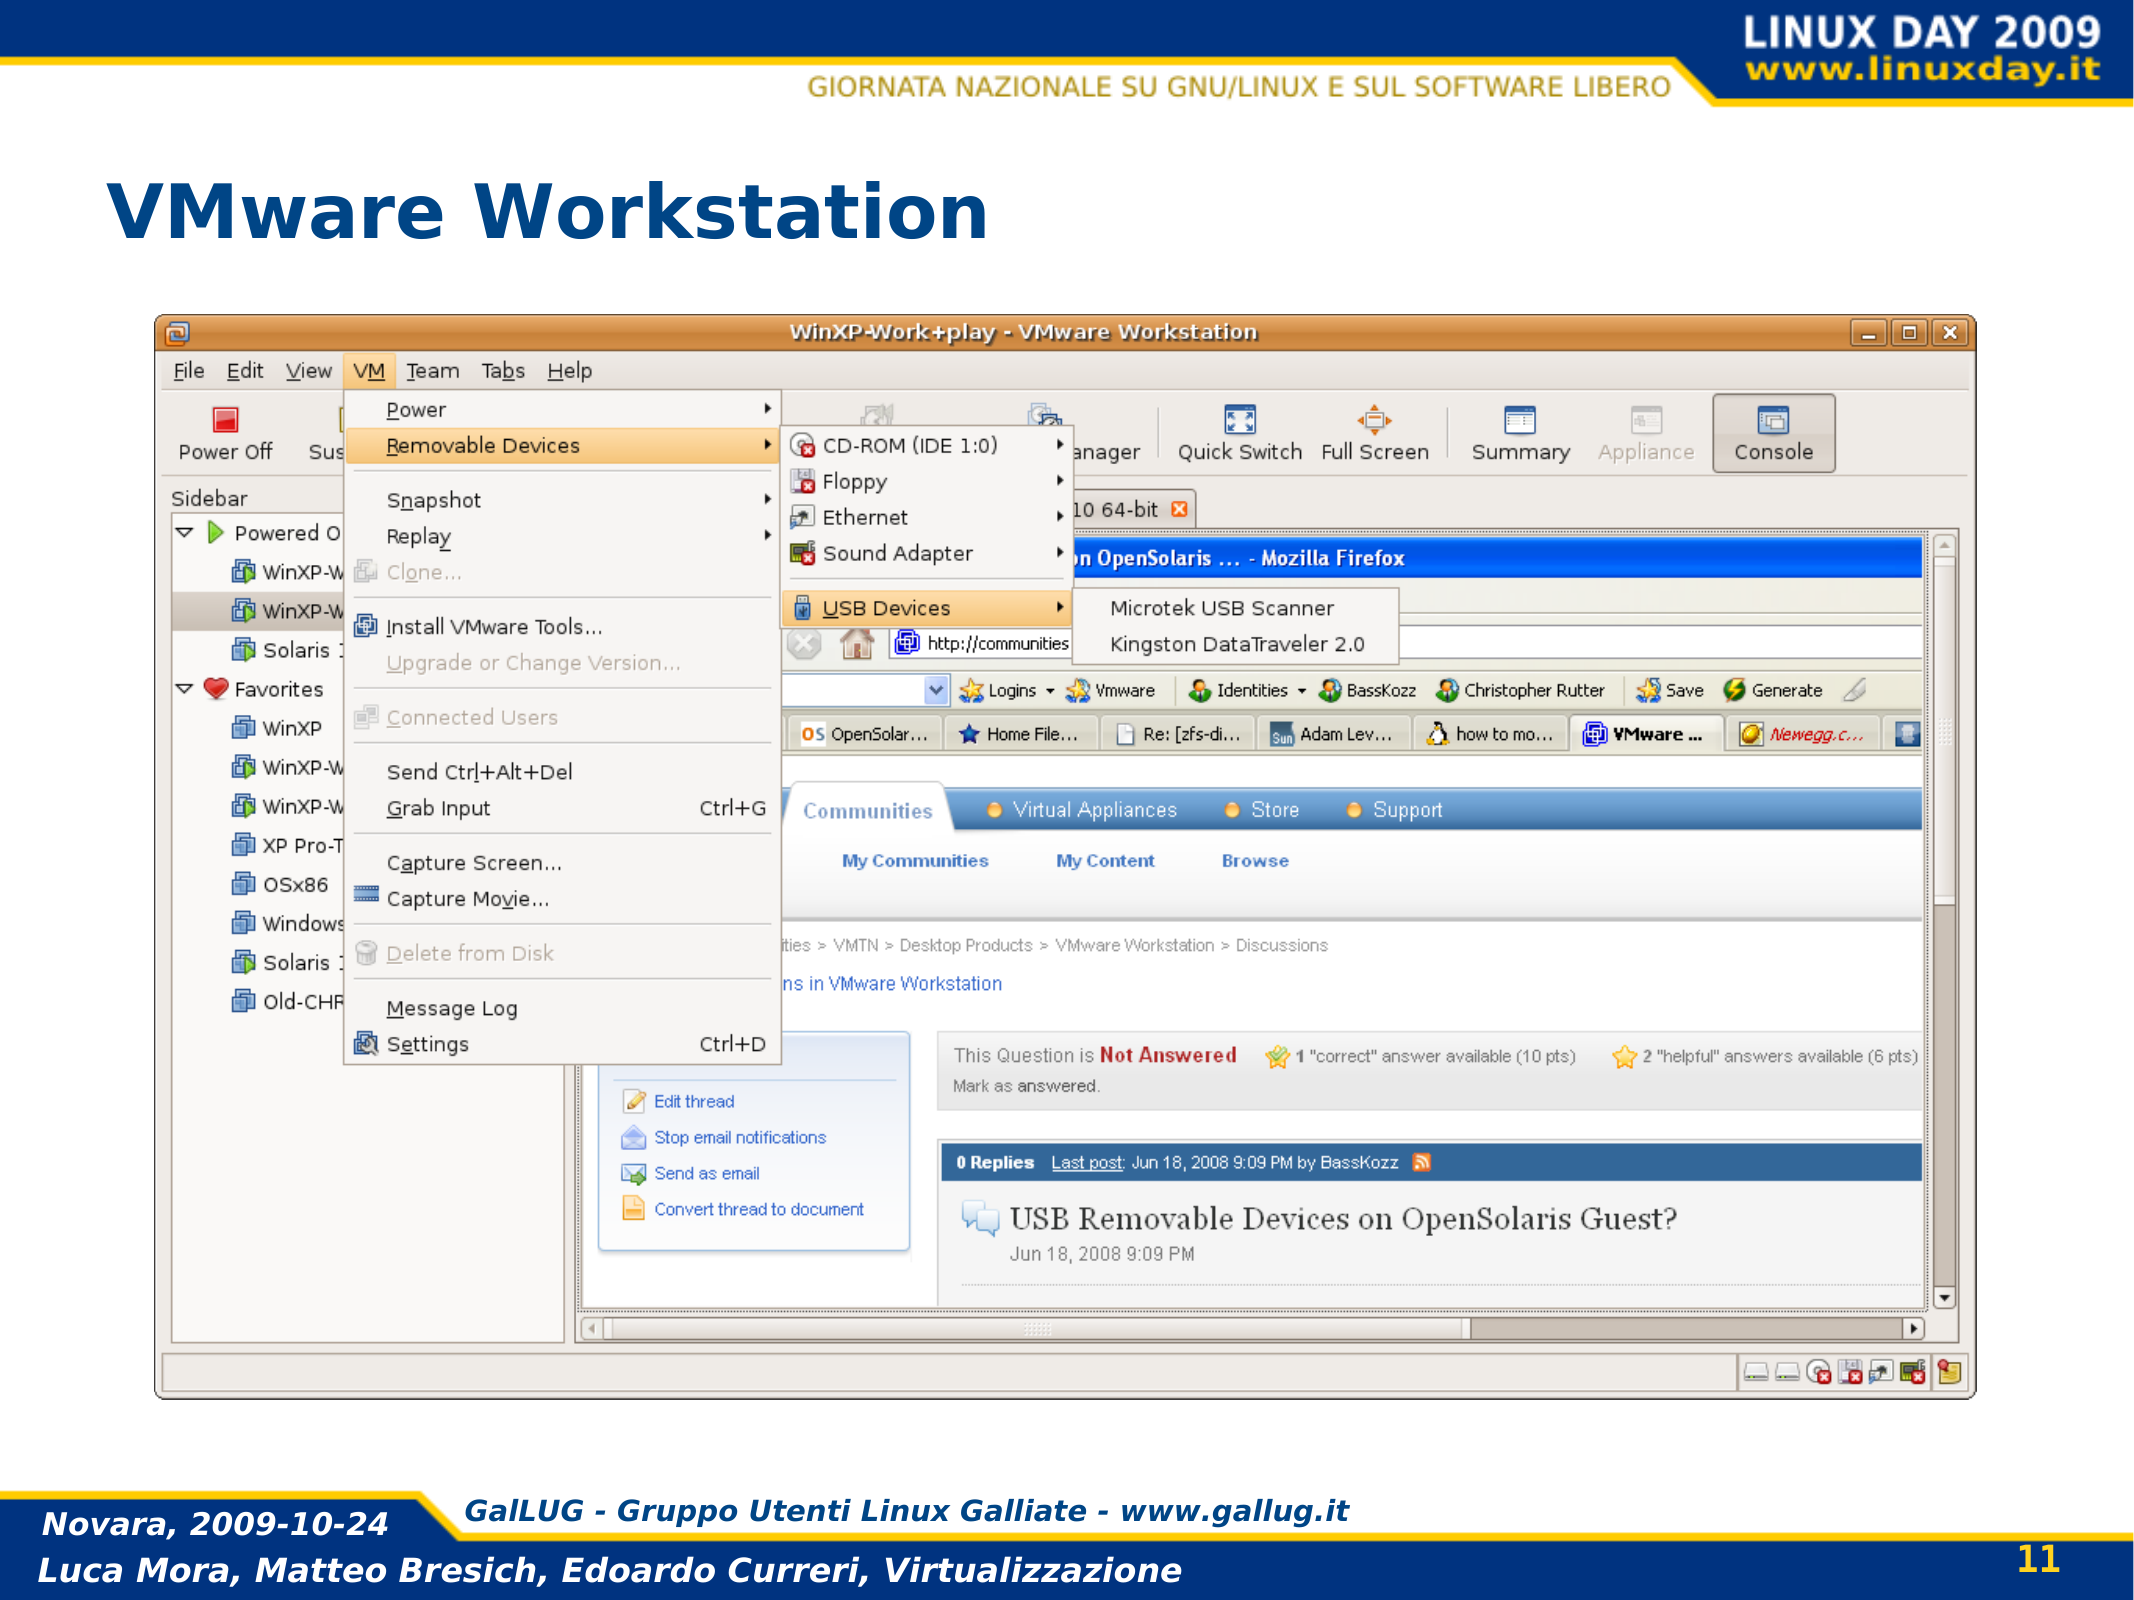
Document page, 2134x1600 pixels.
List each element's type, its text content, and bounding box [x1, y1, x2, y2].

title VMware Workstation [106, 159, 2080, 267]
picture [0, 0, 2134, 1600]
